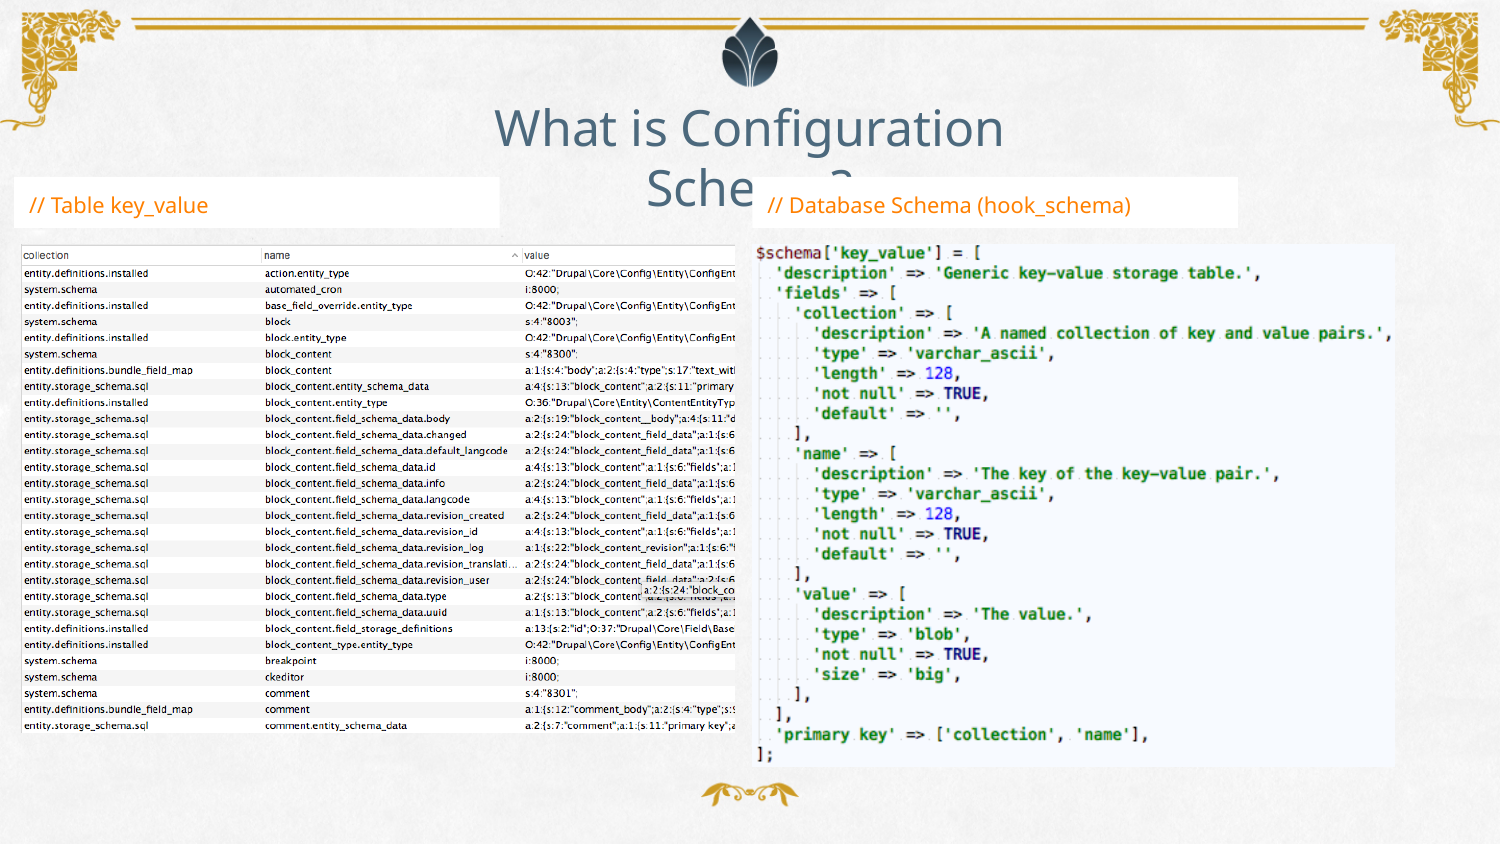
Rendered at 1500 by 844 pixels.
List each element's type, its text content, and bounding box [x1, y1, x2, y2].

text_box // Database Schema (hook_schema) [752, 176, 1238, 228]
picture [0, 0, 1500, 844]
text_box What is Configuration Schema? [393, 81, 1107, 161]
text_box // Table key_value [14, 176, 500, 228]
